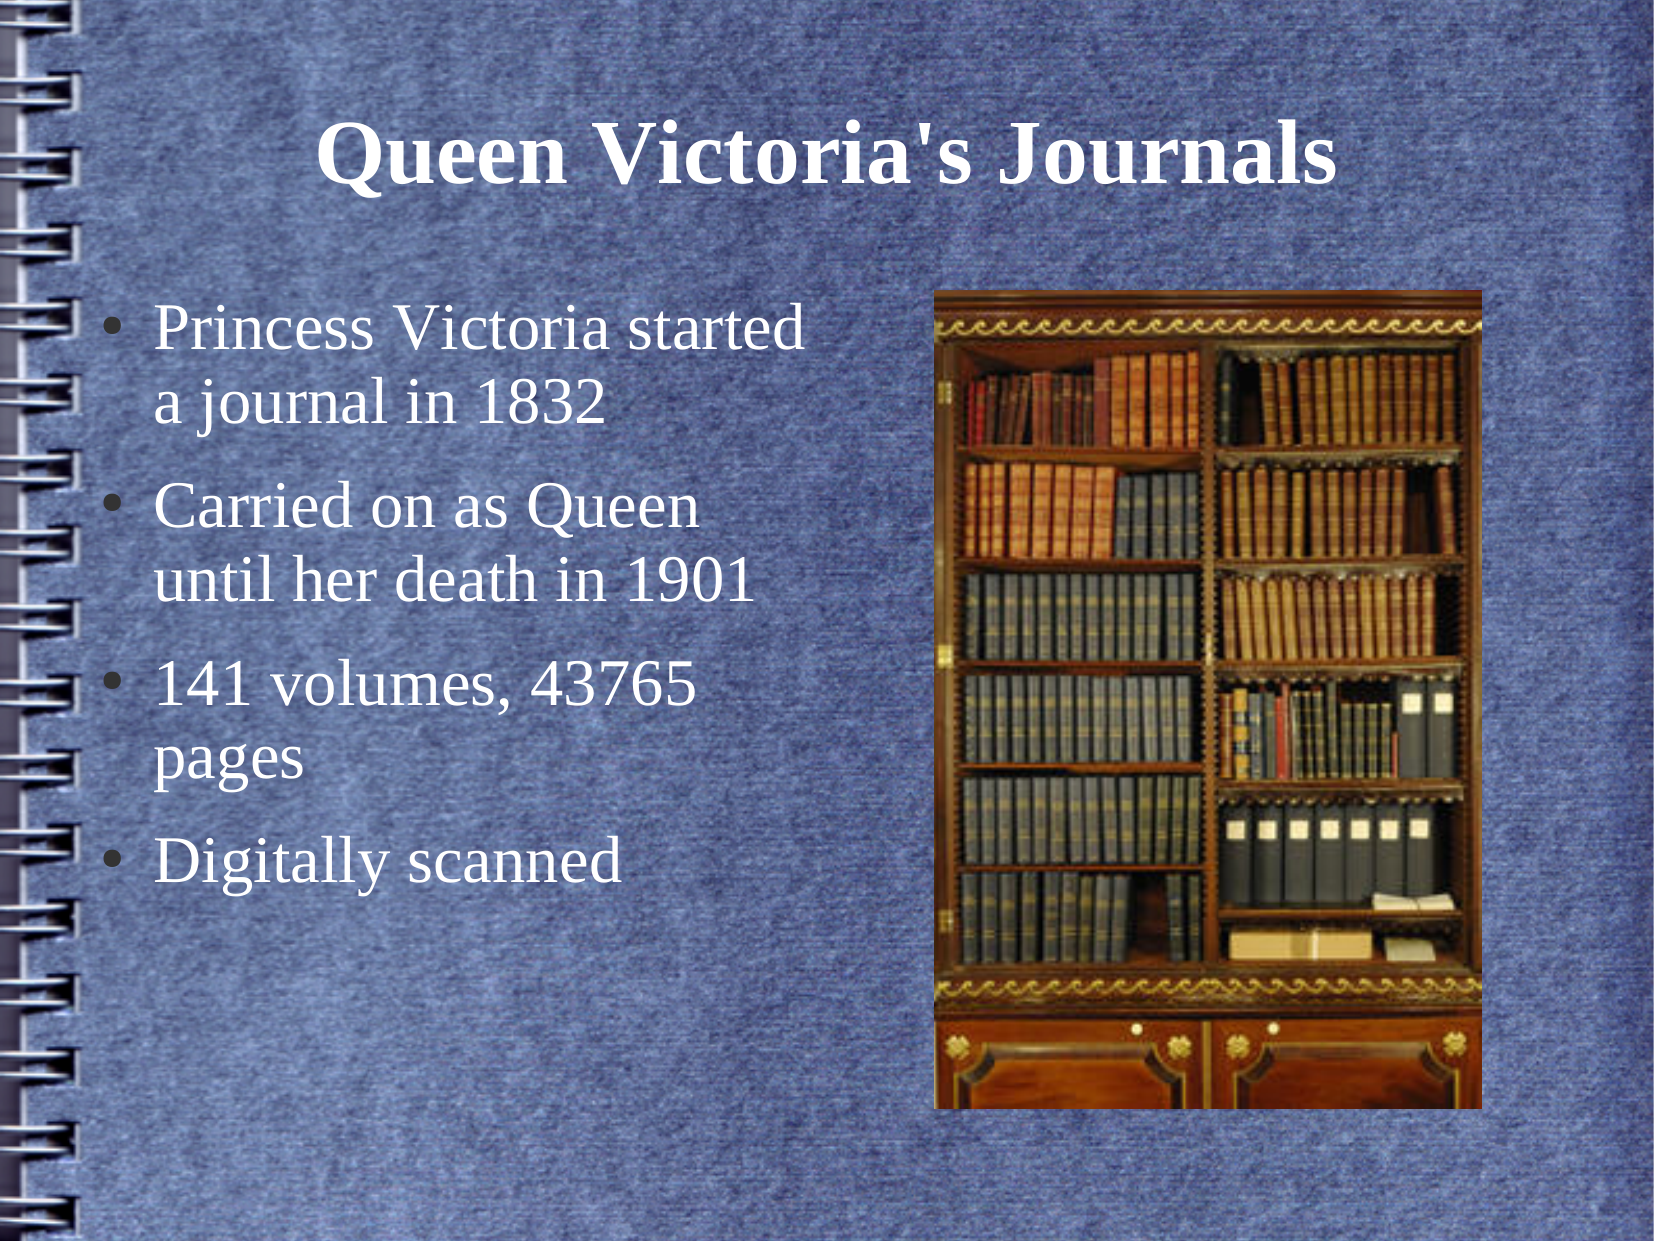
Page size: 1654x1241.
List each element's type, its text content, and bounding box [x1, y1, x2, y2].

list Princess Victoria started a journal in 1832 Carried on as Queen until her death in 1901 141 volumes, 43765 pages Digitally scanned [82, 290, 809, 1109]
picture [0, 0, 1654, 1241]
title Queen Victoria's Journals [82, 49, 1571, 257]
